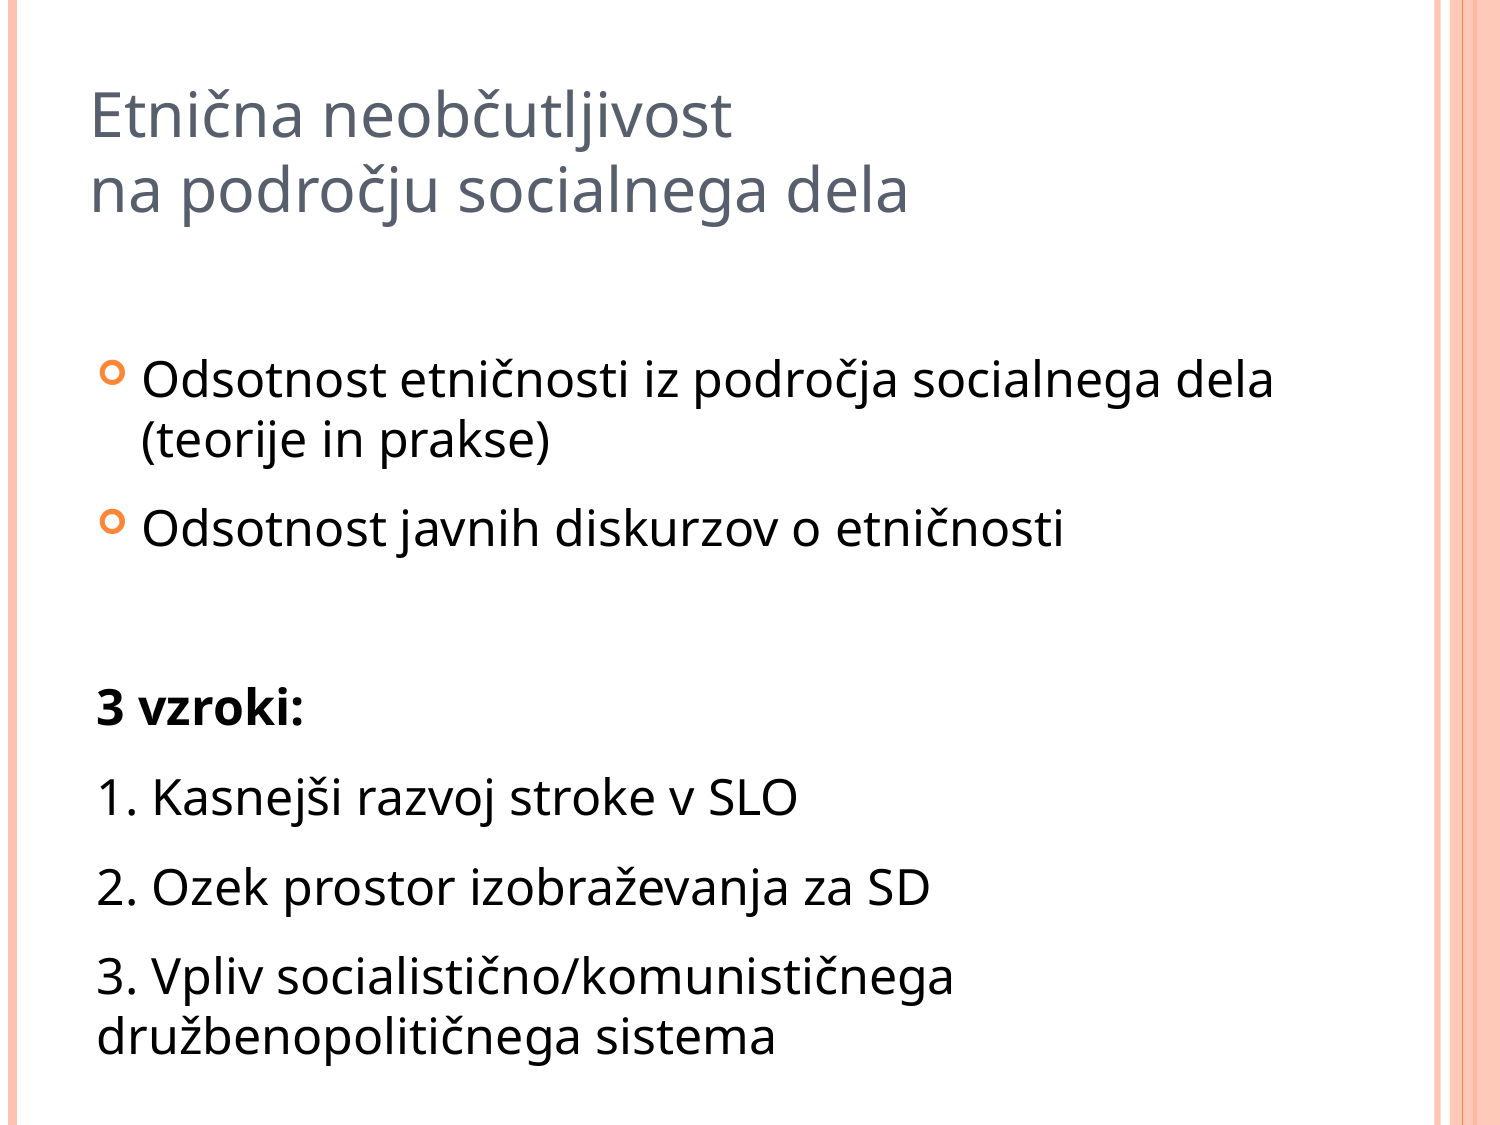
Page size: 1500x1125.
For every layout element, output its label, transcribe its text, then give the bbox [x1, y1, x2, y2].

title Etnična neobčutljivost na področju socialnega dela [75, 45, 1300, 233]
list Odsotnost etničnosti iz področja socialnega dela (teorije in prakse) Odsotnost javnih diskurzov o etničnosti 3 vzroki: 1. Kasnejši razvoj stroke v SLO 2. Ozek prostor izobraževanja za SD 3. Vpliv socialistično/komunističnega družbenopolitičnega sistema [82, 339, 1432, 1083]
